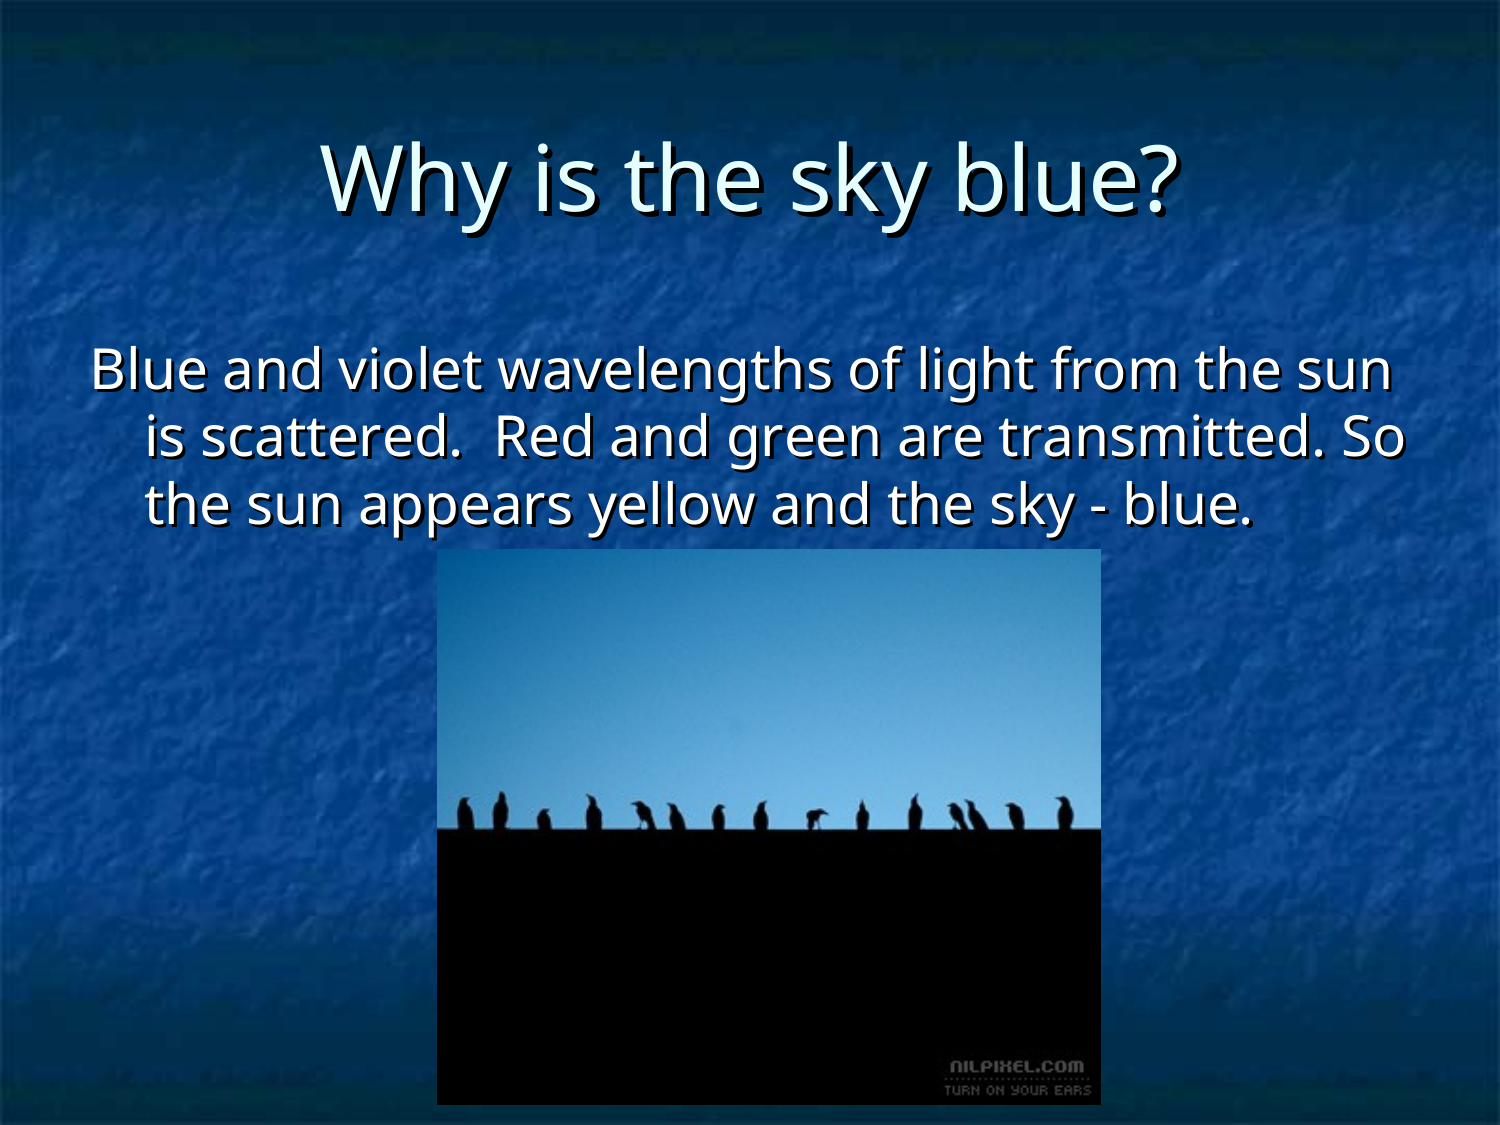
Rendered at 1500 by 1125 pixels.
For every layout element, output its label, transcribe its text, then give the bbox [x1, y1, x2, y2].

title Why is the sky blue? [75, 62, 1426, 288]
picture [0, 0, 1500, 1125]
list Blue and violet wavelengths of light from the sun is scattered. Red and green are transmitted. So the sun appears yellow and the sky - blue. [75, 324, 1426, 563]
